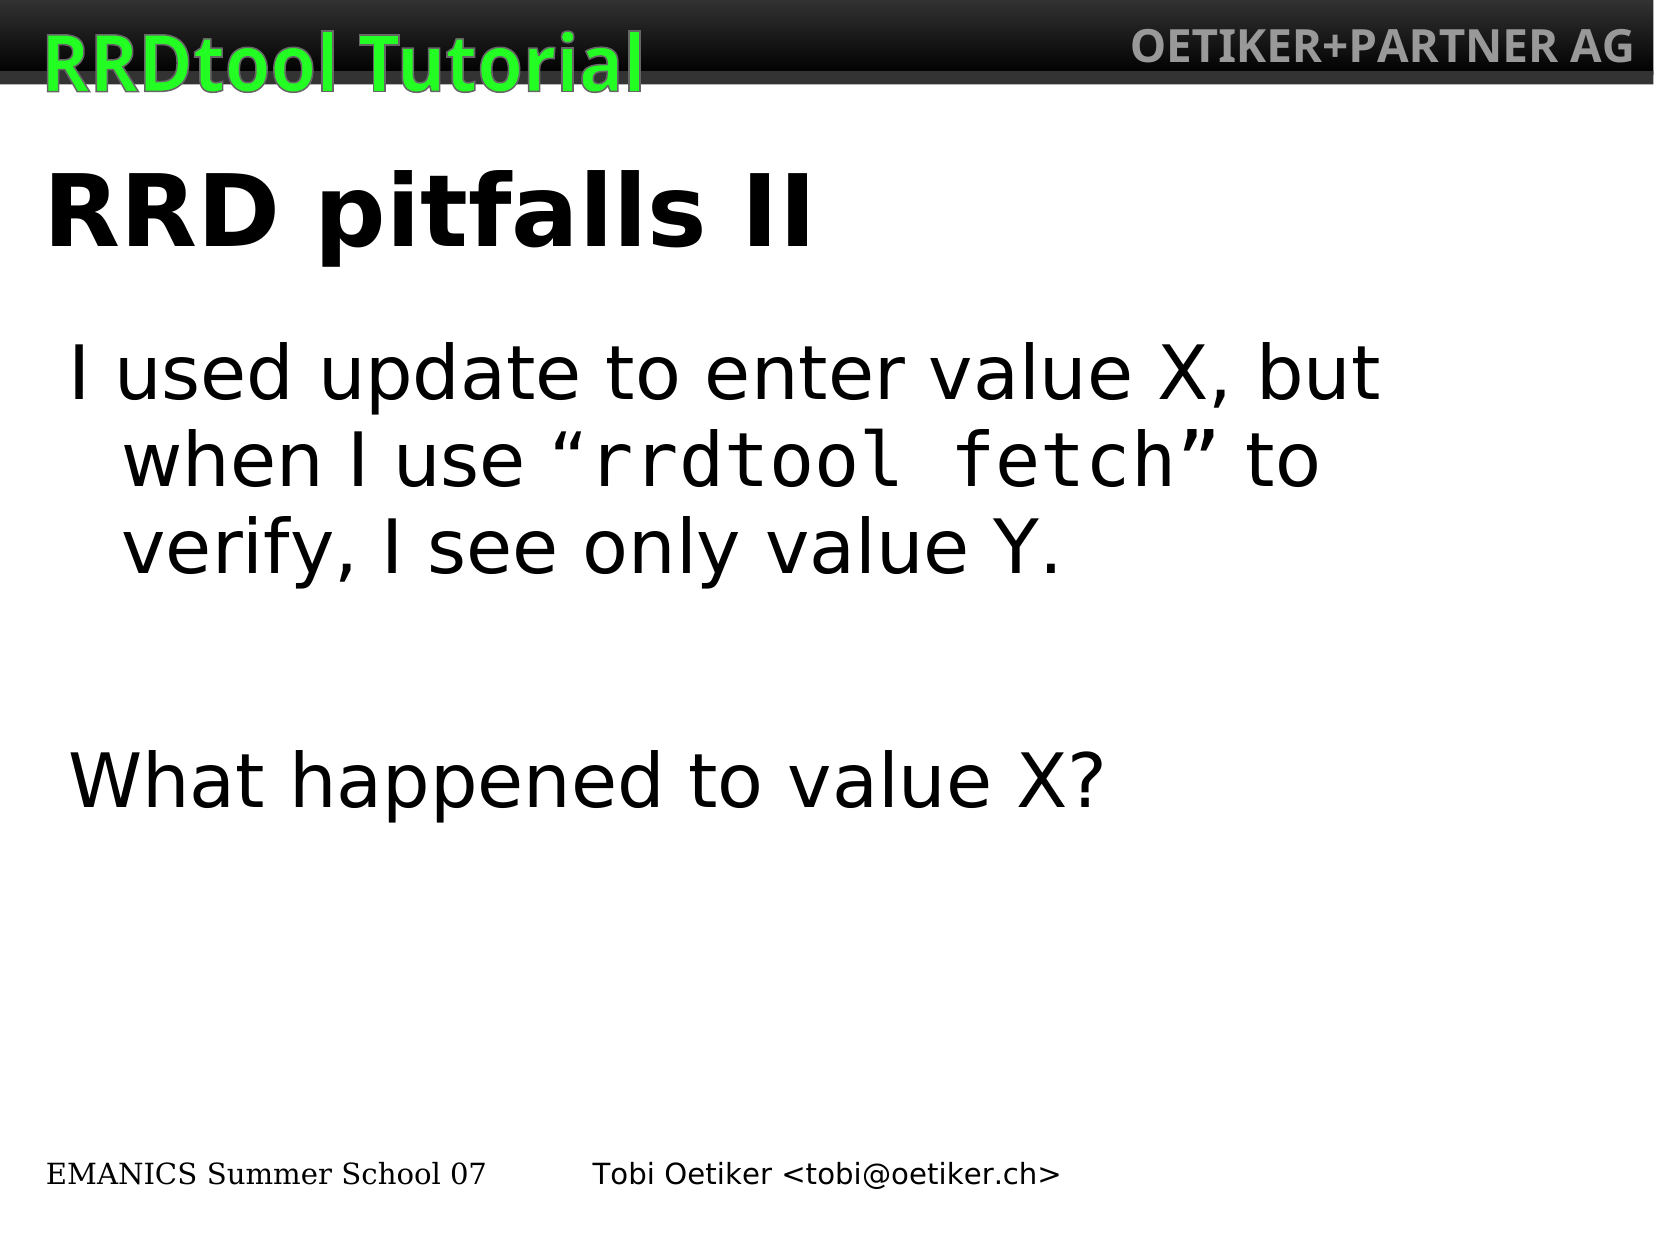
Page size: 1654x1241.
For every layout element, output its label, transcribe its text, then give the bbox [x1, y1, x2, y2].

title RRD pitfalls II [43, 137, 1582, 287]
list I used update to enter value X, but when I use “rrdtool fetch” to verify, I see only value Y. What happened to value X? [50, 329, 1571, 1099]
